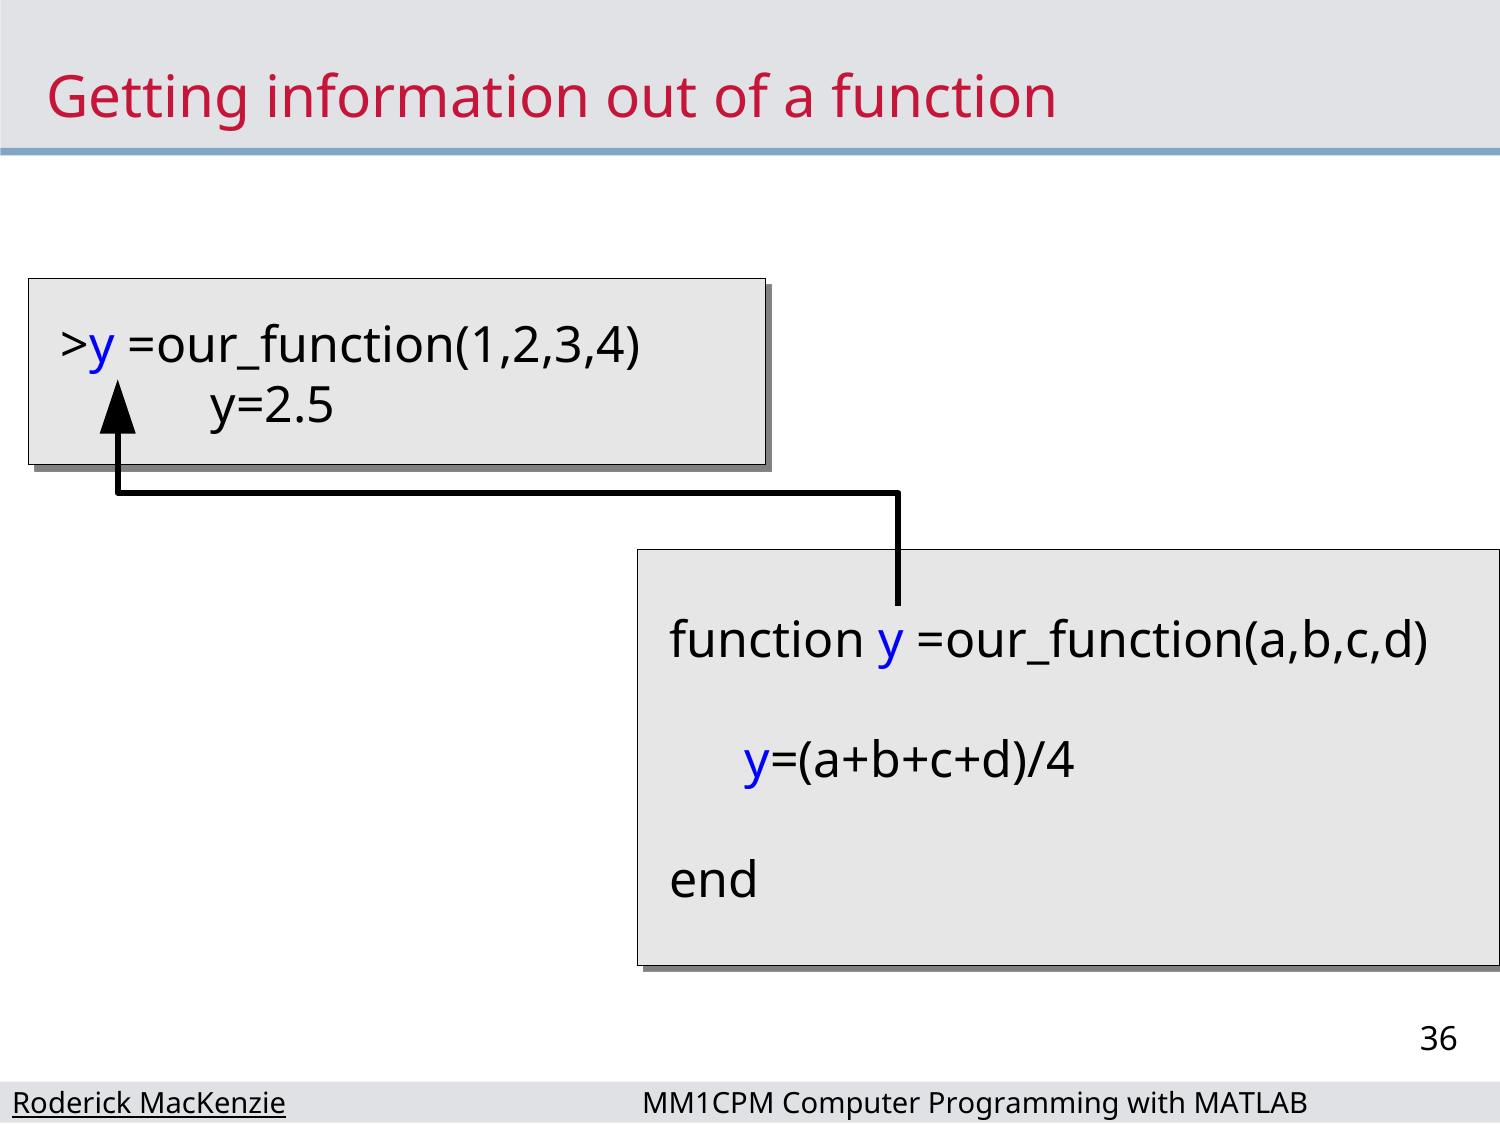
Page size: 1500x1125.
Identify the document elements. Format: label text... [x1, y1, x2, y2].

text_box function y =our_function(a,b,c,d) y=(a+b+c+d)/4 end [637, 549, 1500, 966]
title Getting information out of a function [31, 42, 1328, 148]
text_box >y =our_function(1,2,3,4) y=2.5 [28, 278, 766, 465]
text_box <number> [1405, 1010, 1500, 1081]
